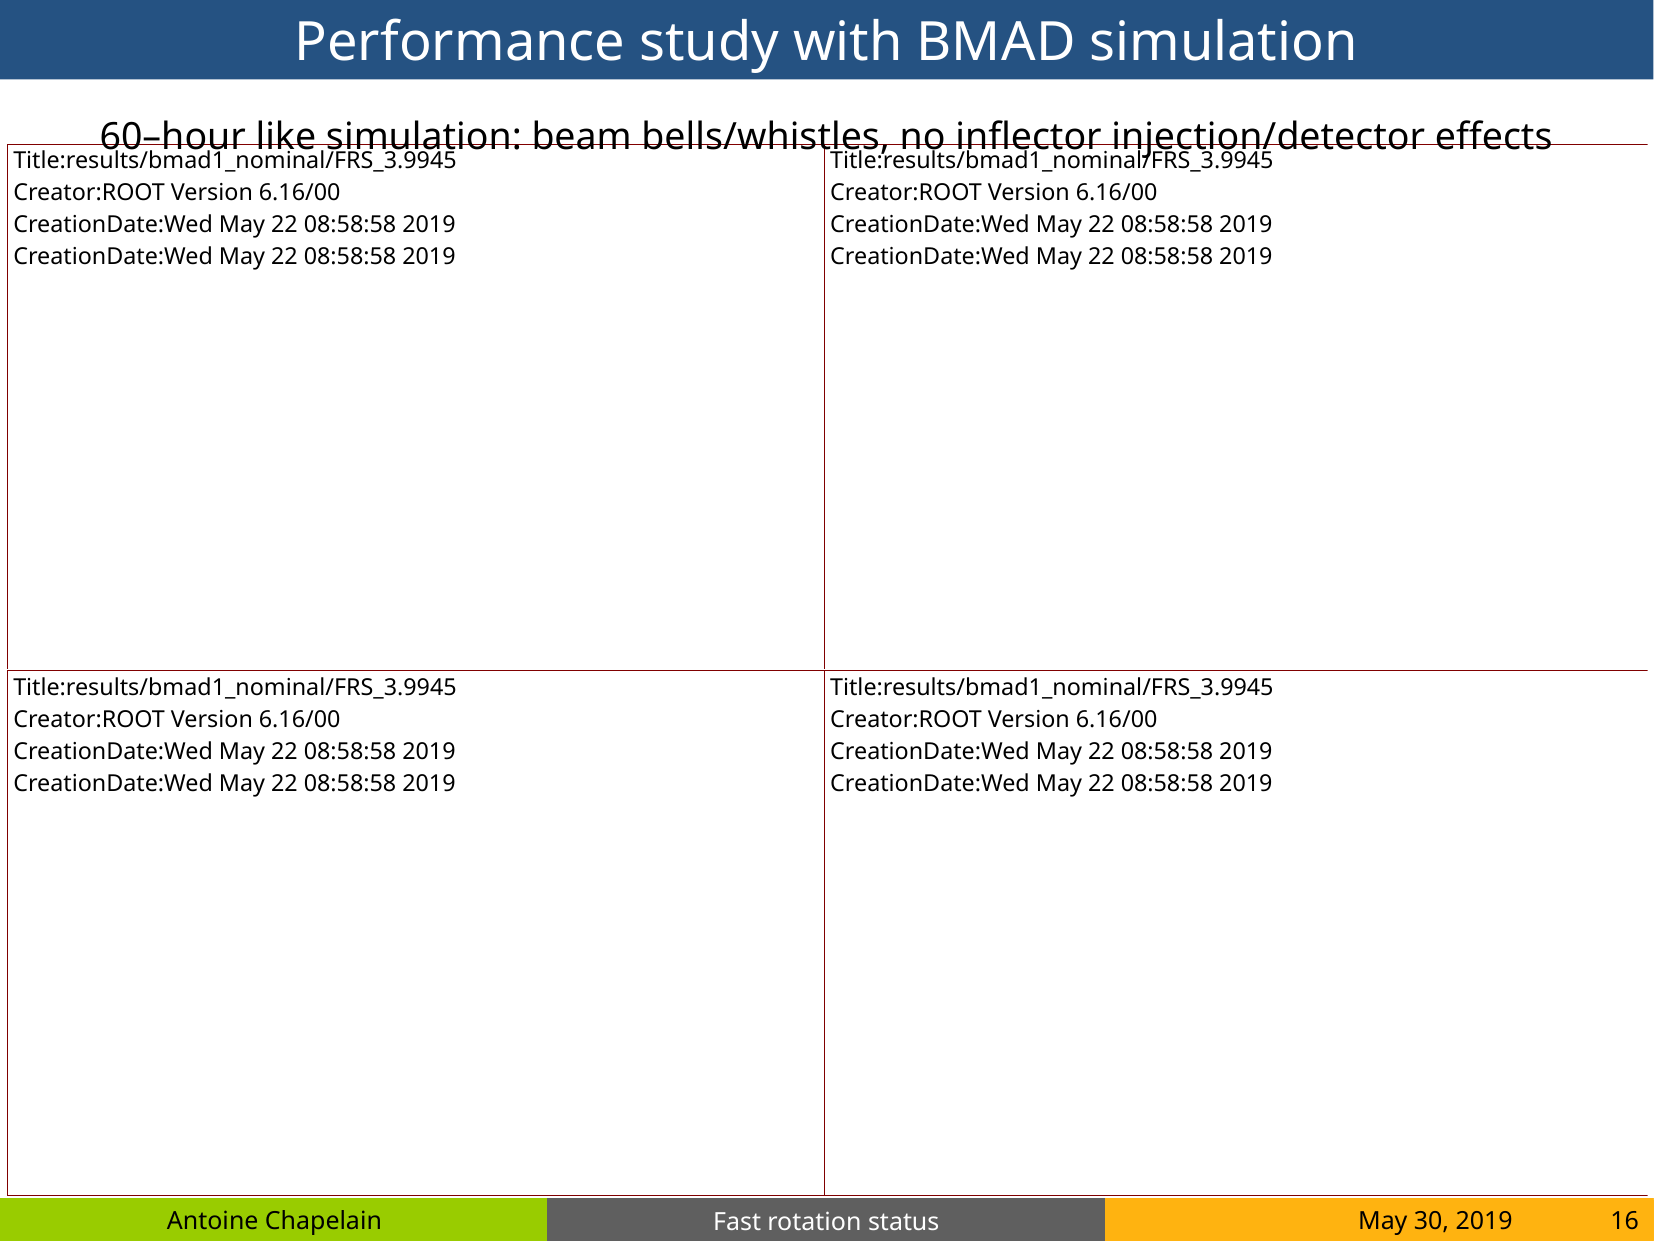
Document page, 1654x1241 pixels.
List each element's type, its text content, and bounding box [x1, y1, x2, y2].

picture [5, 142, 1648, 1196]
text_box 60–hour like simulation: beam bells/whistles, no inflector injection/detector effects [24, 101, 1630, 161]
title Performance study with BMAD simulation [0, 0, 1654, 80]
